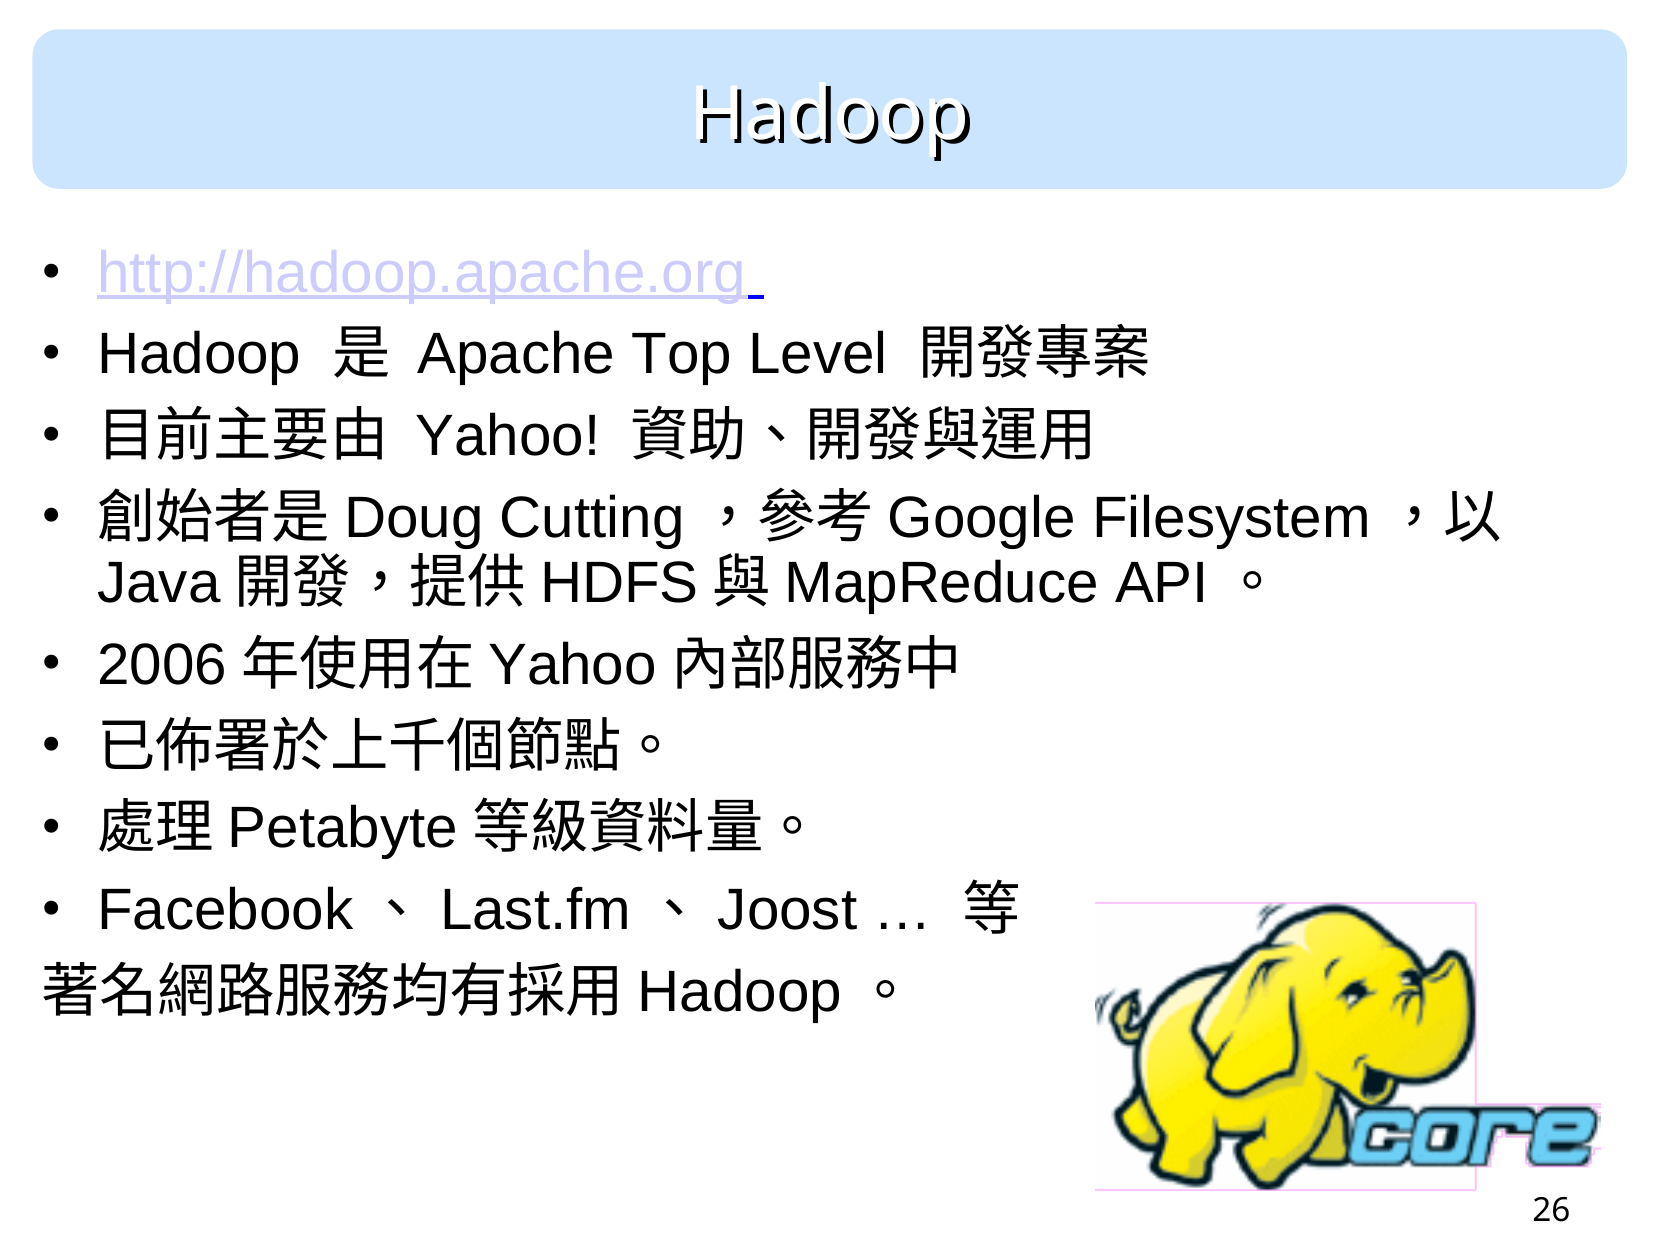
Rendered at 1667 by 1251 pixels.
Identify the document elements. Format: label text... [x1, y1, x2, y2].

picture [1095, 898, 1601, 1195]
text_box Hadoop [32, 29, 1628, 189]
text_box http://hadoop.apache.org Hadoop 是 Apache Top Level 開發專案 目前主要由 Yahoo! 資助、開發與運用 創始者是Doug Cutting，參考Google Filesystem，以Java開發，提供HDFS與MapReduce API。 2006年使用在Yahoo內部服務中 已佈署於上千個節點。 處理Petabyte等級資料量。 Facebook、Last.fm、Joost … 等 著名網路服務均有採用Hadoop。 [41, 236, 1607, 1129]
